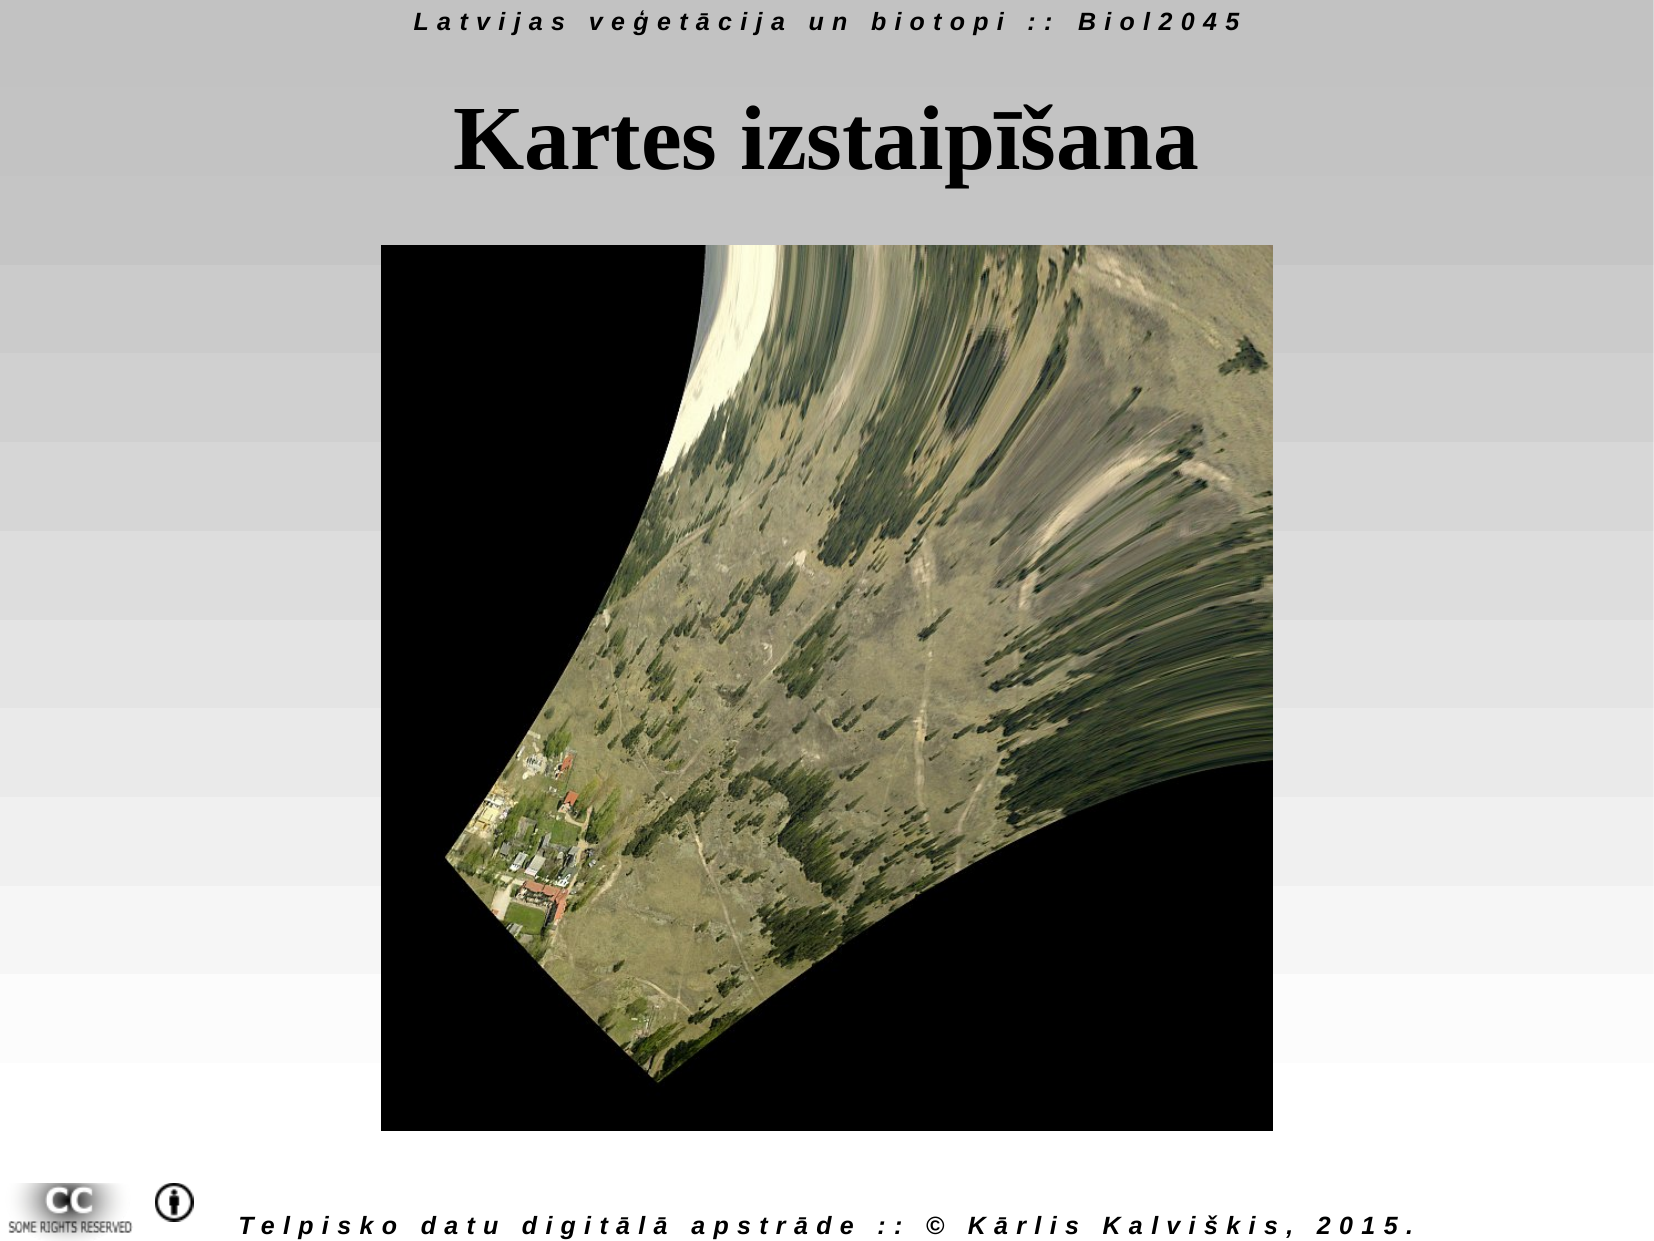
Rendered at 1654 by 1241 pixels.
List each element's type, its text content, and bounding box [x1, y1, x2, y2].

title Kartes izstaipīšana [29, 43, 1625, 234]
picture [0, 0, 1654, 1241]
